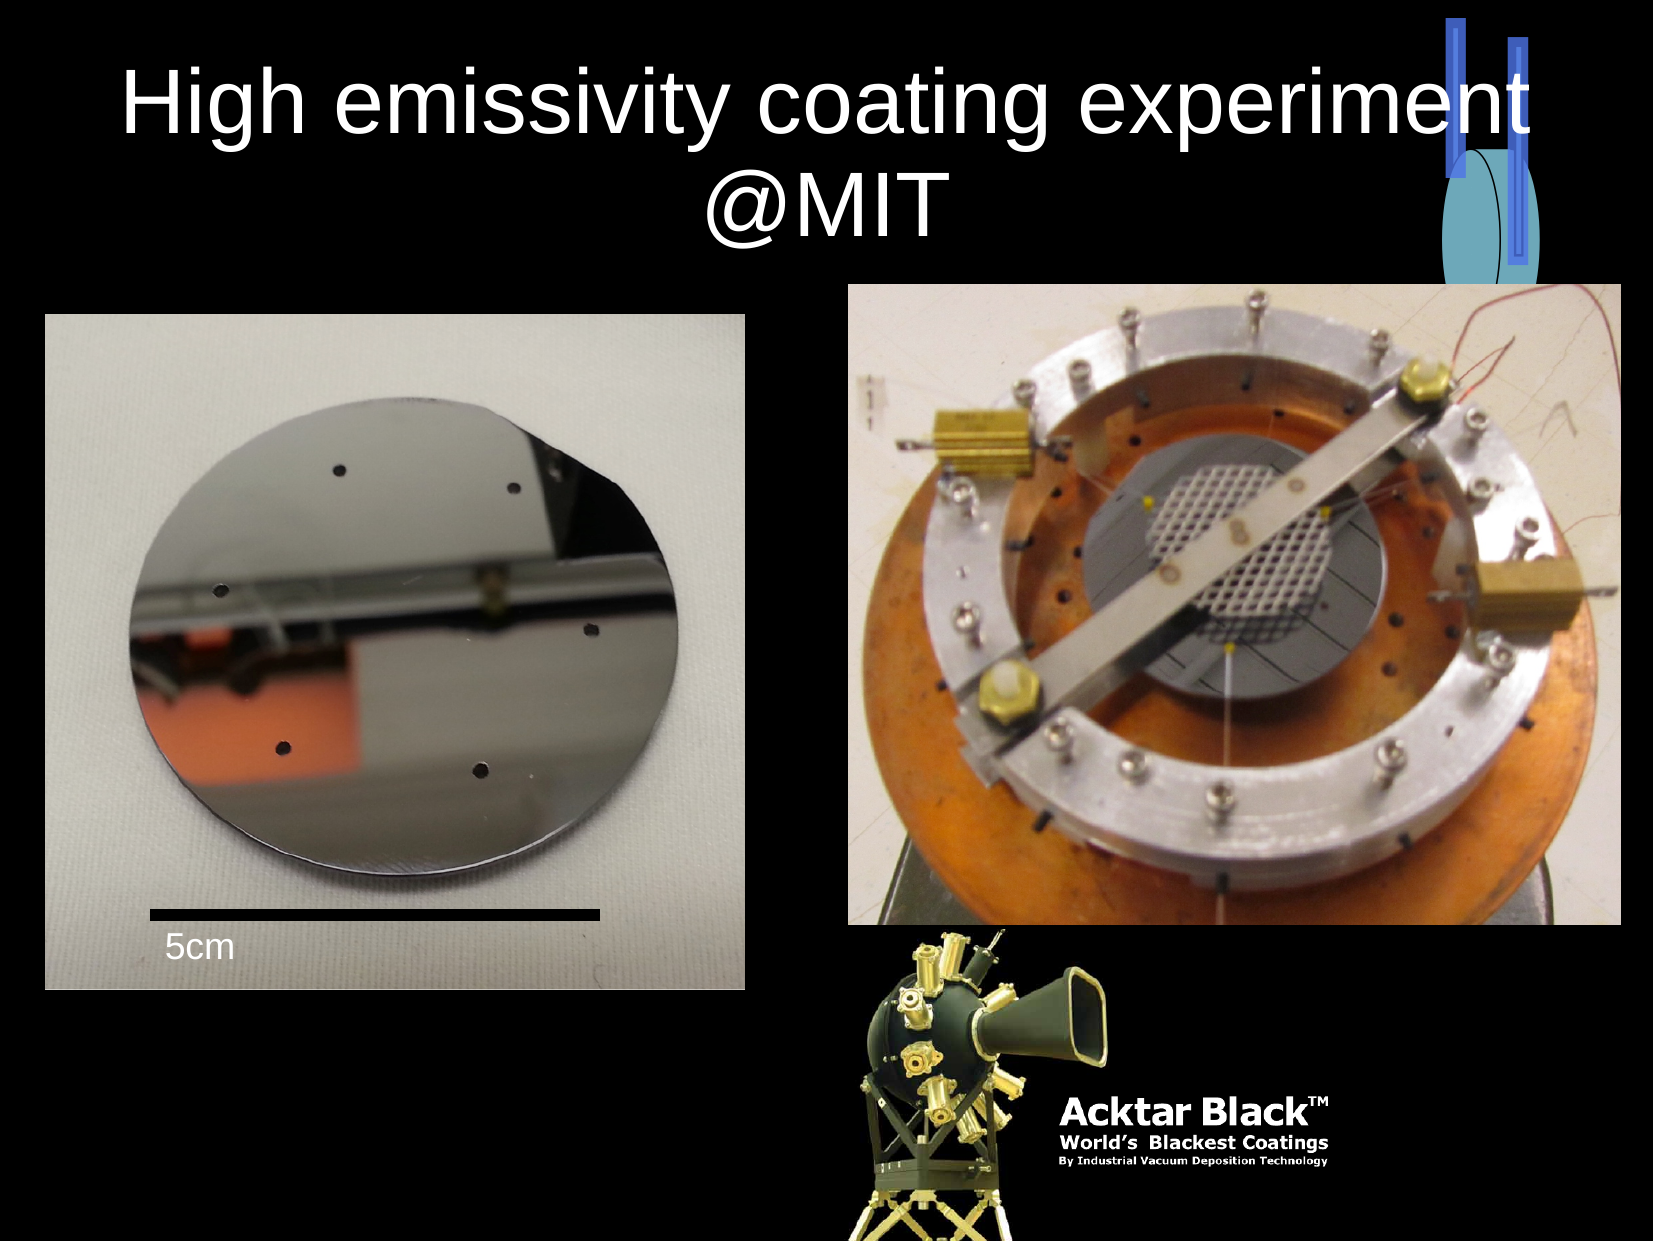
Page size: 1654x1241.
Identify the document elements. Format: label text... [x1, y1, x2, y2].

picture [835, 929, 1351, 1241]
picture [848, 0, 1621, 925]
title High emissivity coating experiment @MIT [82, 49, 1571, 257]
picture [45, 314, 745, 990]
text_box 5cm [149, 918, 285, 975]
